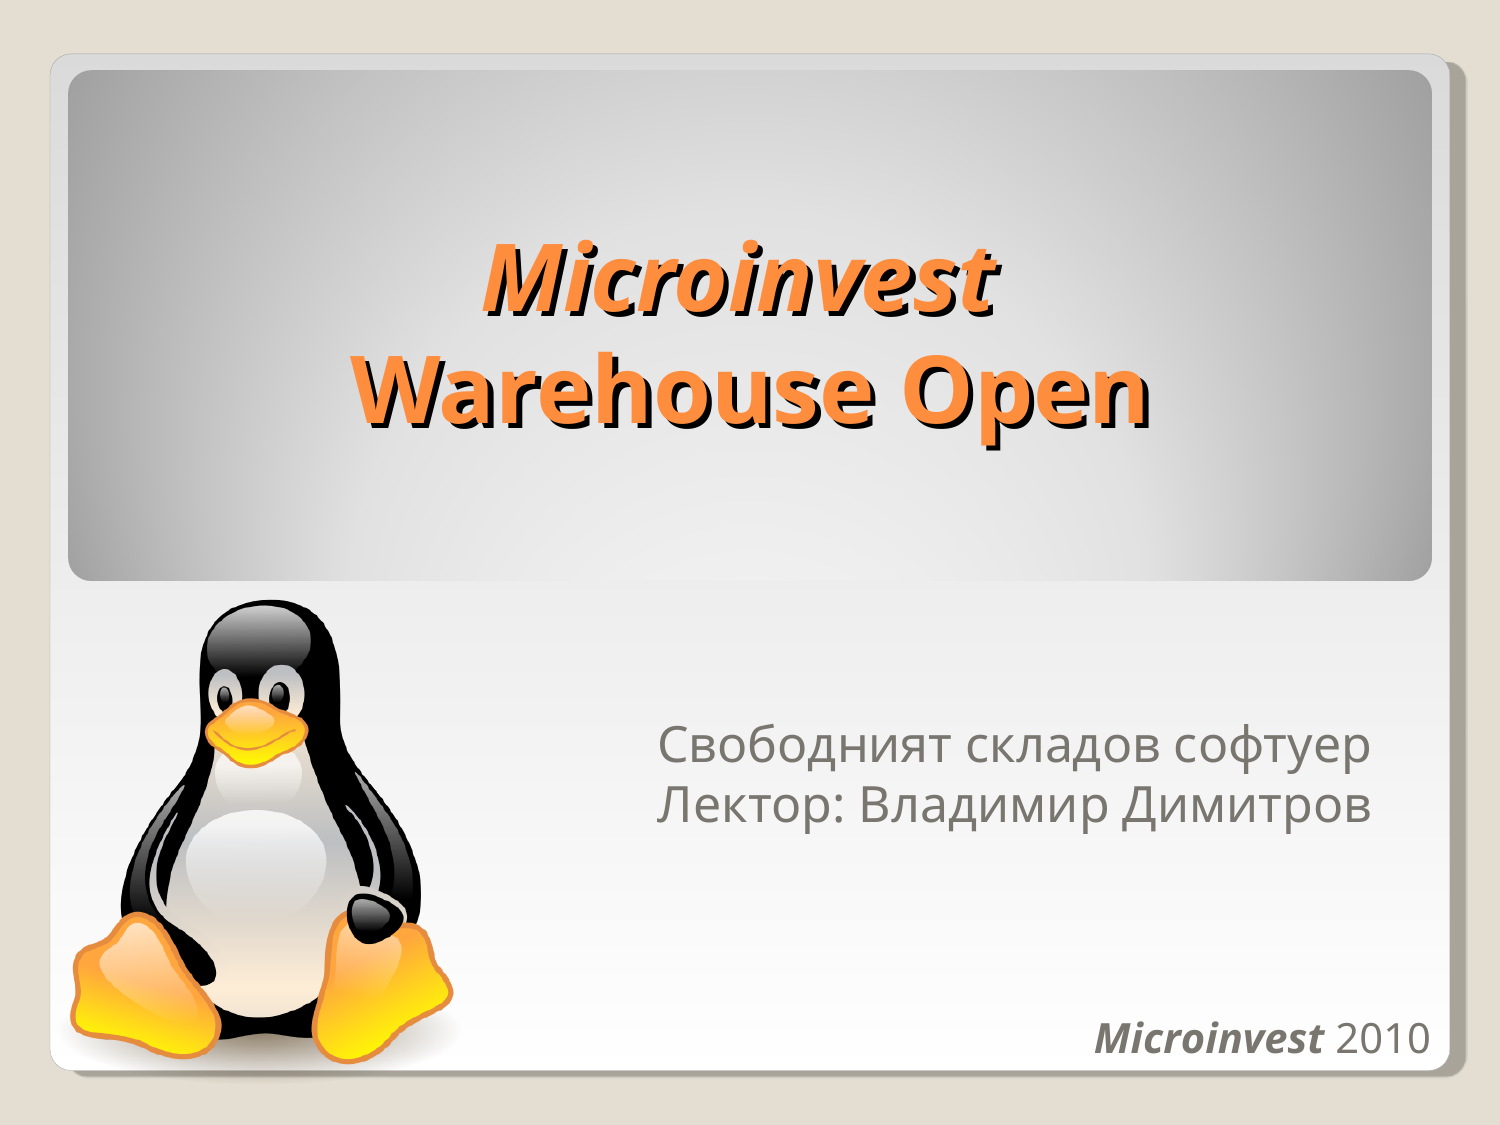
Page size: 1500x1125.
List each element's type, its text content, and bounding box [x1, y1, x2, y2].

text_box Microinvest 2010 [171, 1011, 1447, 1125]
text_box Свободният складов софтуер Лектор: Владимир Димитров [479, 712, 1388, 863]
picture [39, 69, 1433, 1106]
title Microinvest Warehouse Open [88, 149, 1388, 451]
